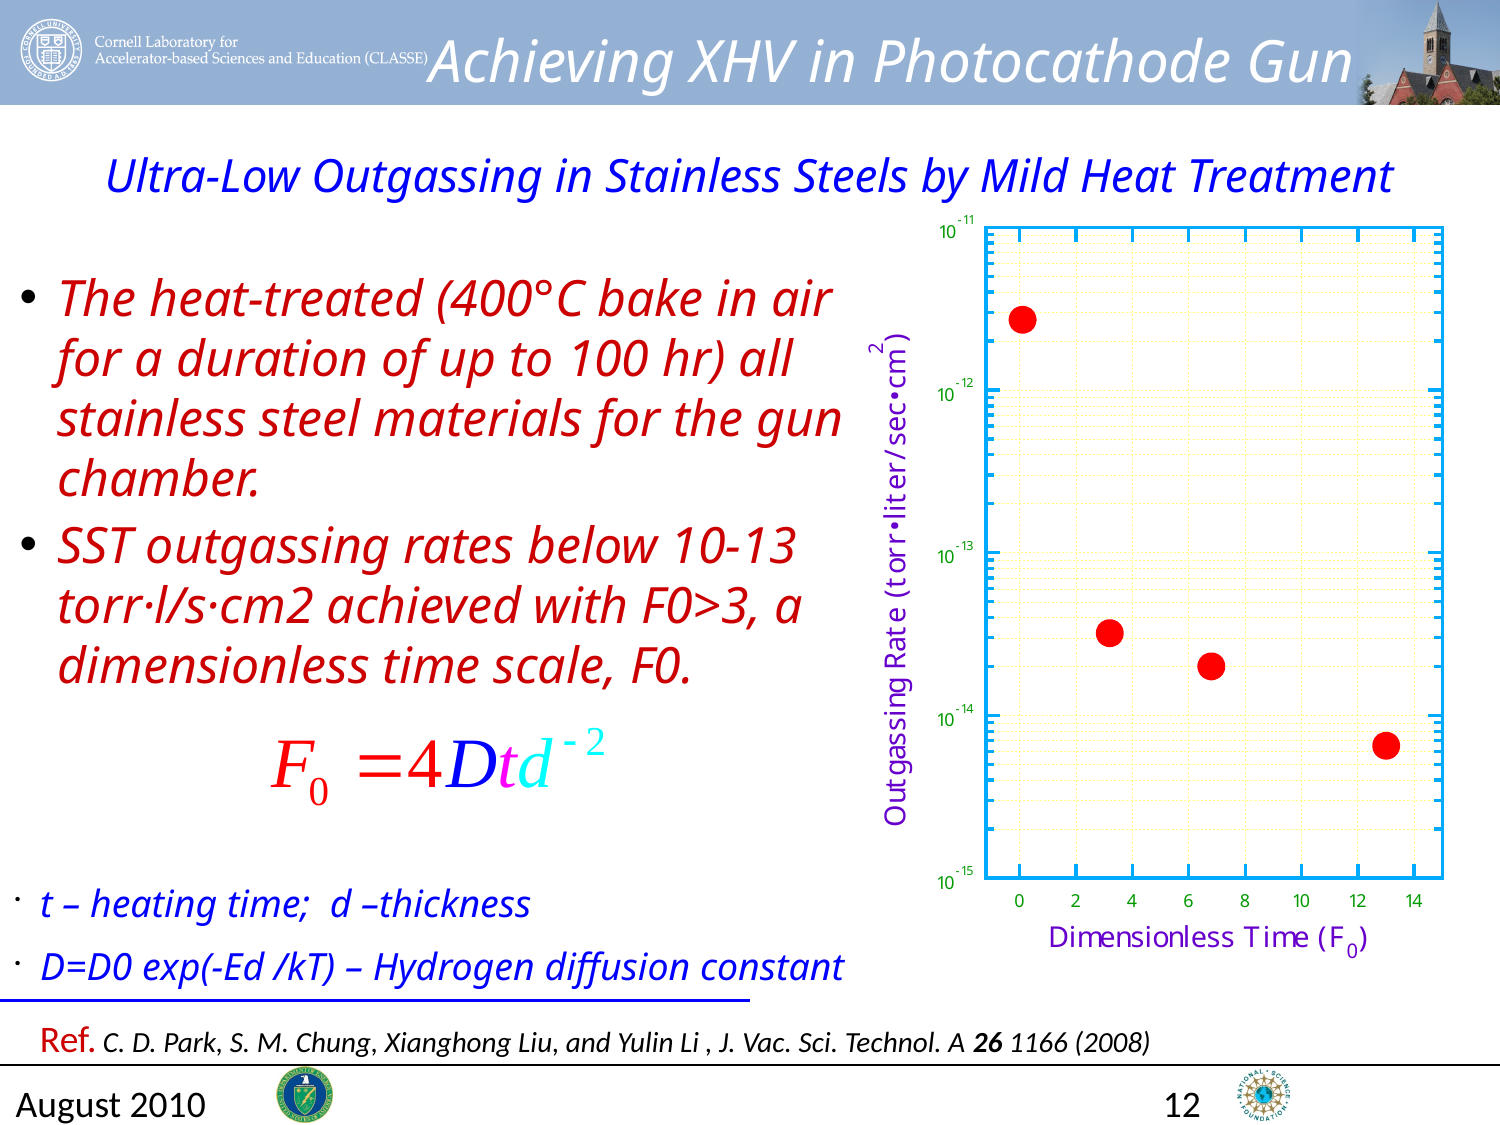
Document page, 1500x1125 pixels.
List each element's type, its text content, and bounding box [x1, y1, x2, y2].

slide_number August 2010 [0, 1065, 351, 1125]
text_box Ref. C. D. Park, S. M. Chung, Xianghong Liu, and Yulin Li , J. Vac. Sci. Technol. A 26 1166 (2008) [24, 1000, 1450, 1068]
text_box t – heating time; d –thickness D=D0 exp(-Ed /kT) – Hydrogen diffusion constant [0, 864, 995, 996]
slide_number <number> [1147, 1065, 1498, 1125]
text_box The heat-treated (400°C bake in air for a duration of up to 100 hr) all stainless steel materials for the gun chamber. SST outgassing rates below 10-13 torr·l/s·cm2 achieved with F0>3, a dimensionless time scale, F0. [4, 250, 862, 764]
chart [262, 712, 613, 815]
text_box Achieving XHV in Photocathode Gun [385, 9, 1398, 97]
picture [862, 202, 1498, 967]
text_box Ultra-Low Outgassing in Stainless Steels by Mild Heat Treatment [11, 132, 1488, 210]
picture [0, 0, 1500, 105]
